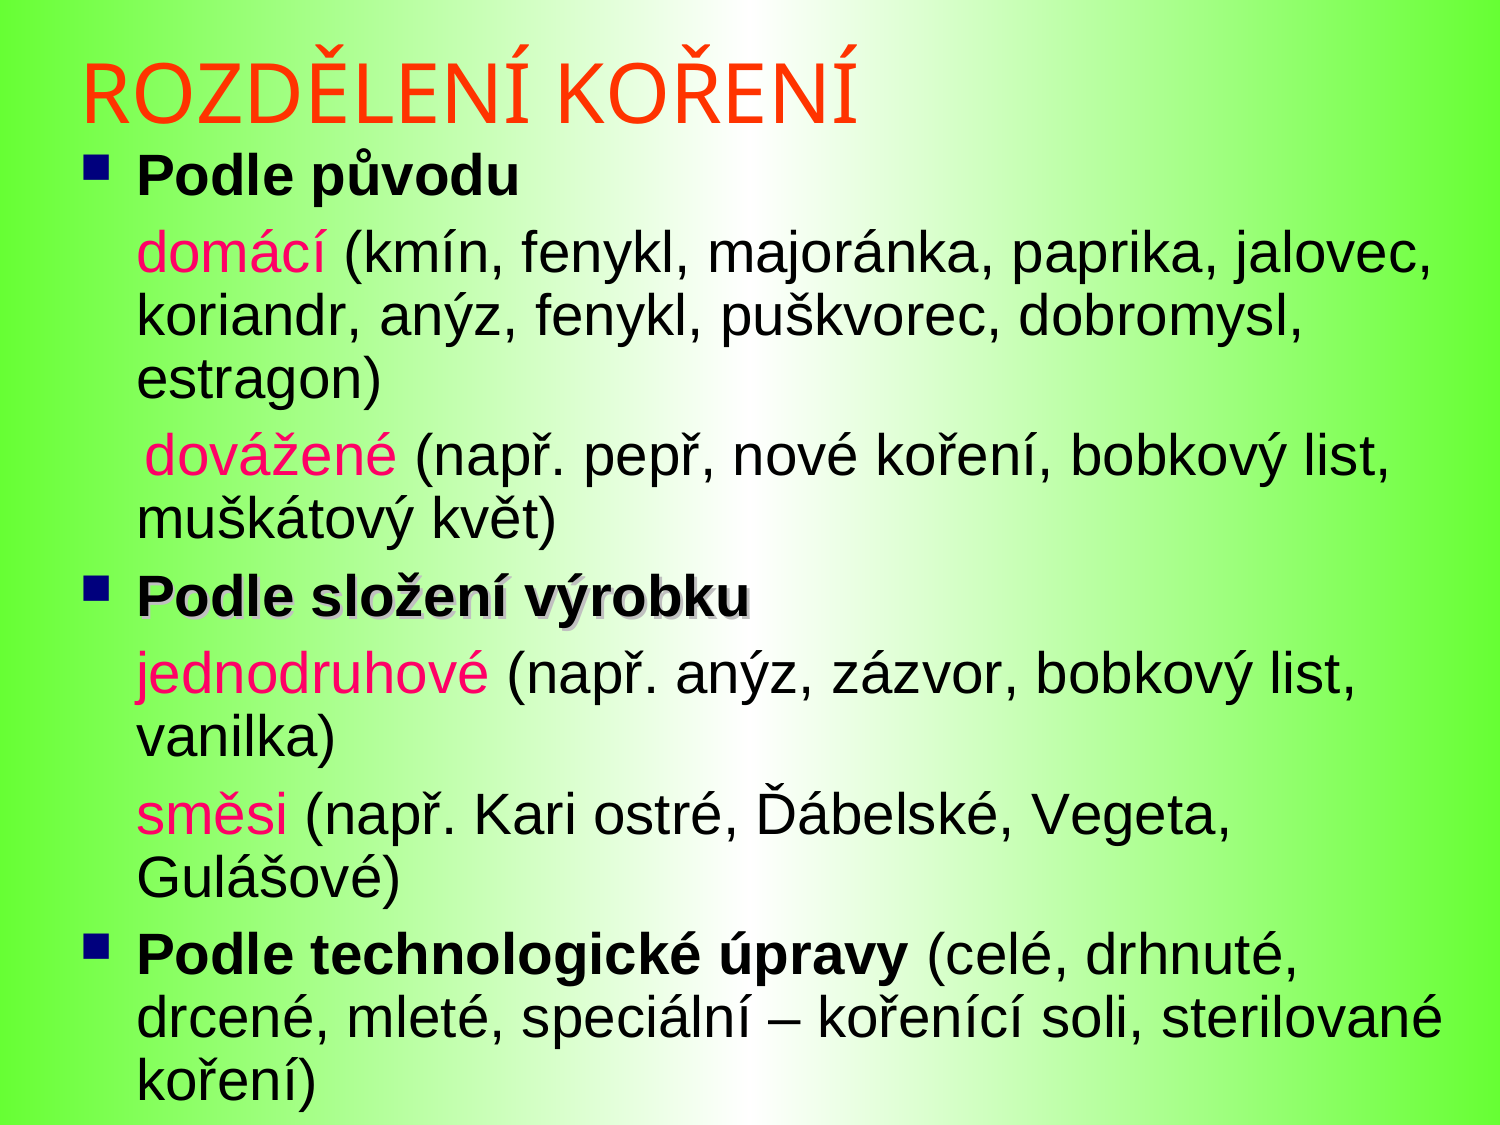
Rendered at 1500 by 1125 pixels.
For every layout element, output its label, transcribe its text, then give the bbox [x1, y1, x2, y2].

title ROZDĚLENÍ KOŘENÍ [64, 0, 1415, 137]
list Podle původu domácí (kmín, fenykl, majoránka, paprika, jalovec, koriandr, anýz, fenykl, puškvorec, dobromysl, estragon) dovážené (např. pepř, nové koření, bobkový list, muškátový květ) Podle složení výrobku jednodruhové (např. anýz, zázvor, bobkový list, vanilka) směsi (např. Kari ostré, Ďábelské, Vegeta, Gulášové) Podle technologické úpravy (celé, drhnuté, drcené, mleté, speciální – kořenící soli, sterilované koření) [64, 137, 1500, 1125]
